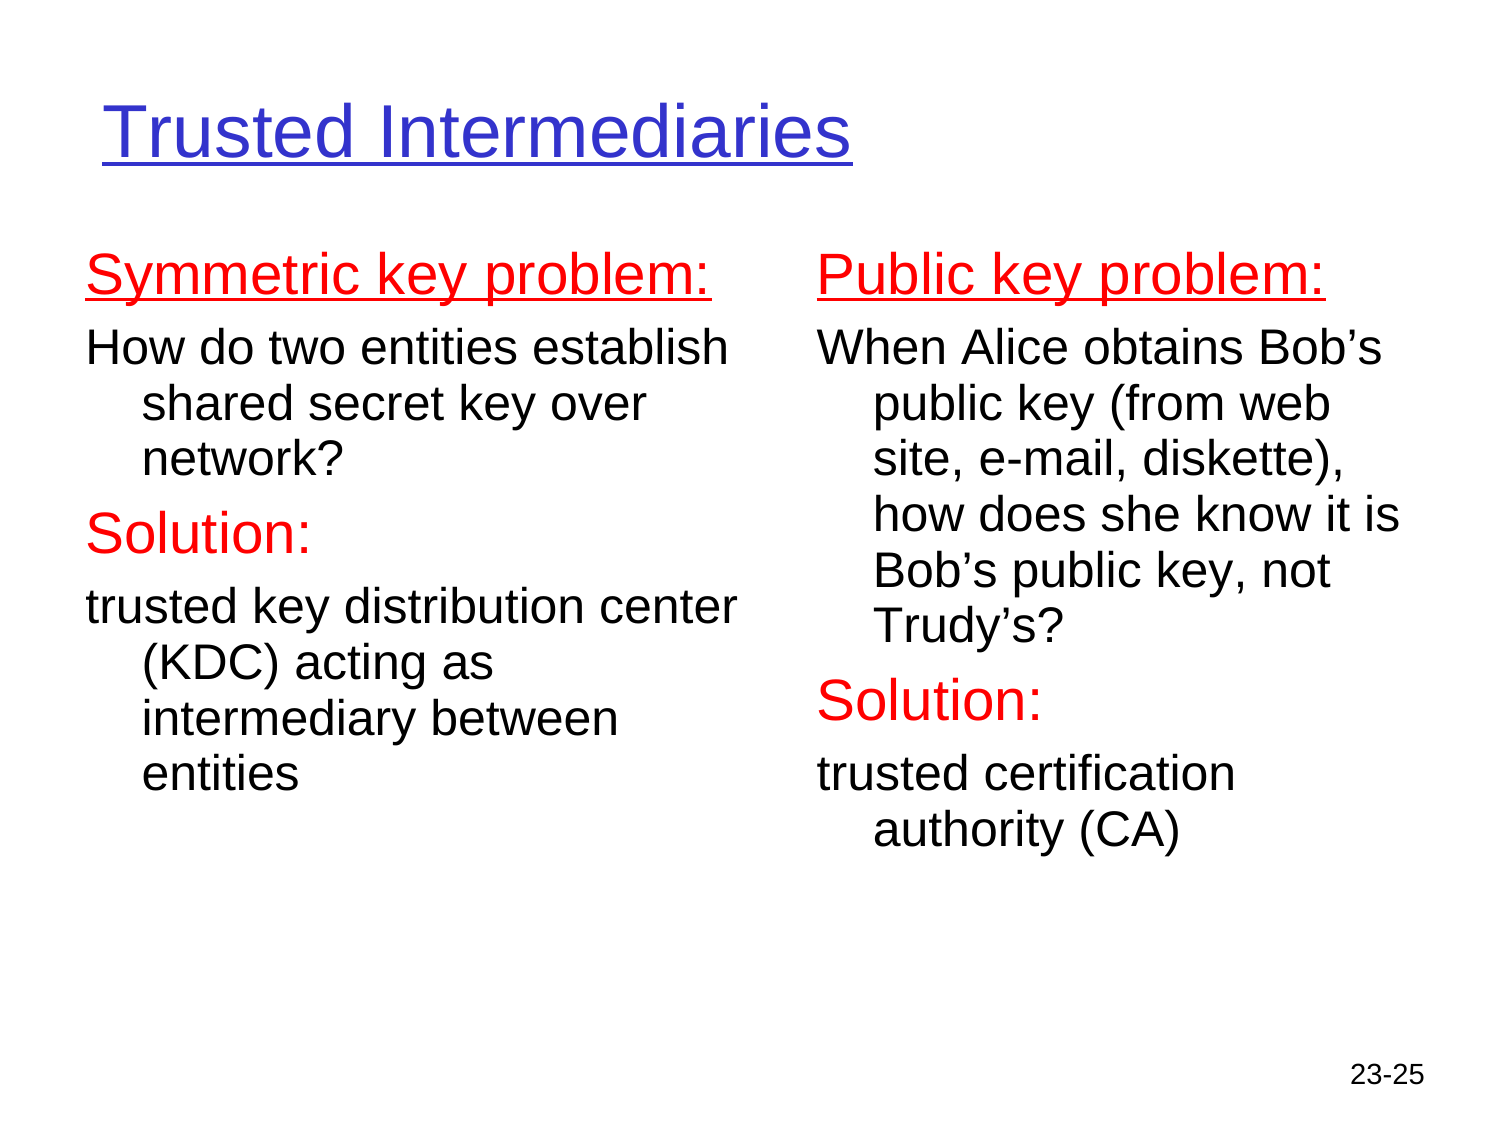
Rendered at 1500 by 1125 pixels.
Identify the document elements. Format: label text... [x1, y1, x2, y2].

list Symmetric key problem: How do two entities establish shared secret key over network? Solution: trusted key distribution center (KDC) acting as intermediary between entities [70, 233, 796, 997]
title Trusted Intermediaries [87, 37, 1363, 225]
list Public key problem: When Alice obtains Bob’s public key (from web site, e-mail, diskette), how does she know it is Bob’s public key, not Trudy’s? Solution: trusted certification authority (CA) [801, 233, 1449, 997]
